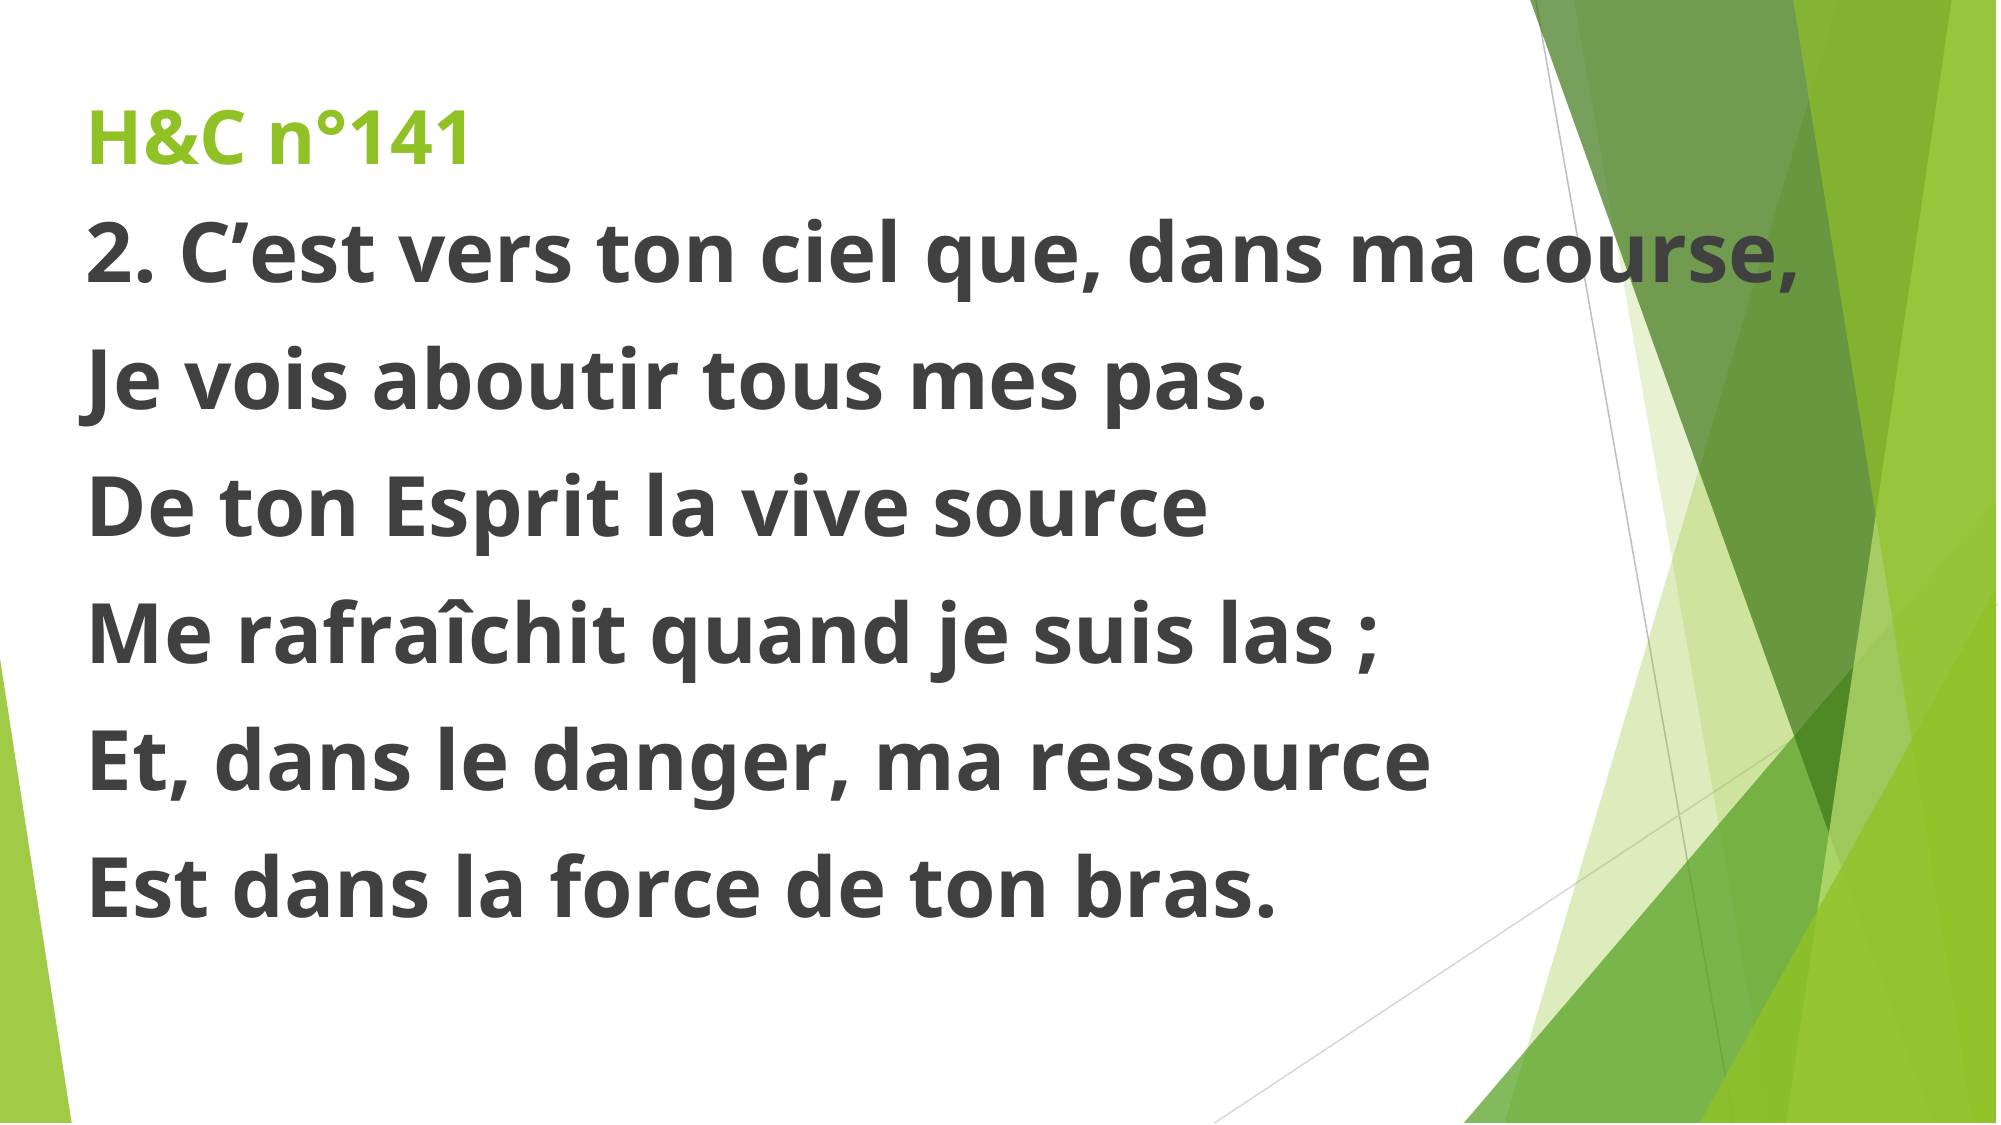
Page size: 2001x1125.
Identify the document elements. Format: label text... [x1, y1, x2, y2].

text_box H&C n°141 [70, 82, 863, 177]
text_box 2. C’est vers ton ciel que, dans ma course, Je vois aboutir tous mes pas. De ton Esprit la vive source Me rafraîchit quand je suis las ; Et, dans le danger, ma ressource Est dans la force de ton bras. [70, 177, 2001, 1075]
